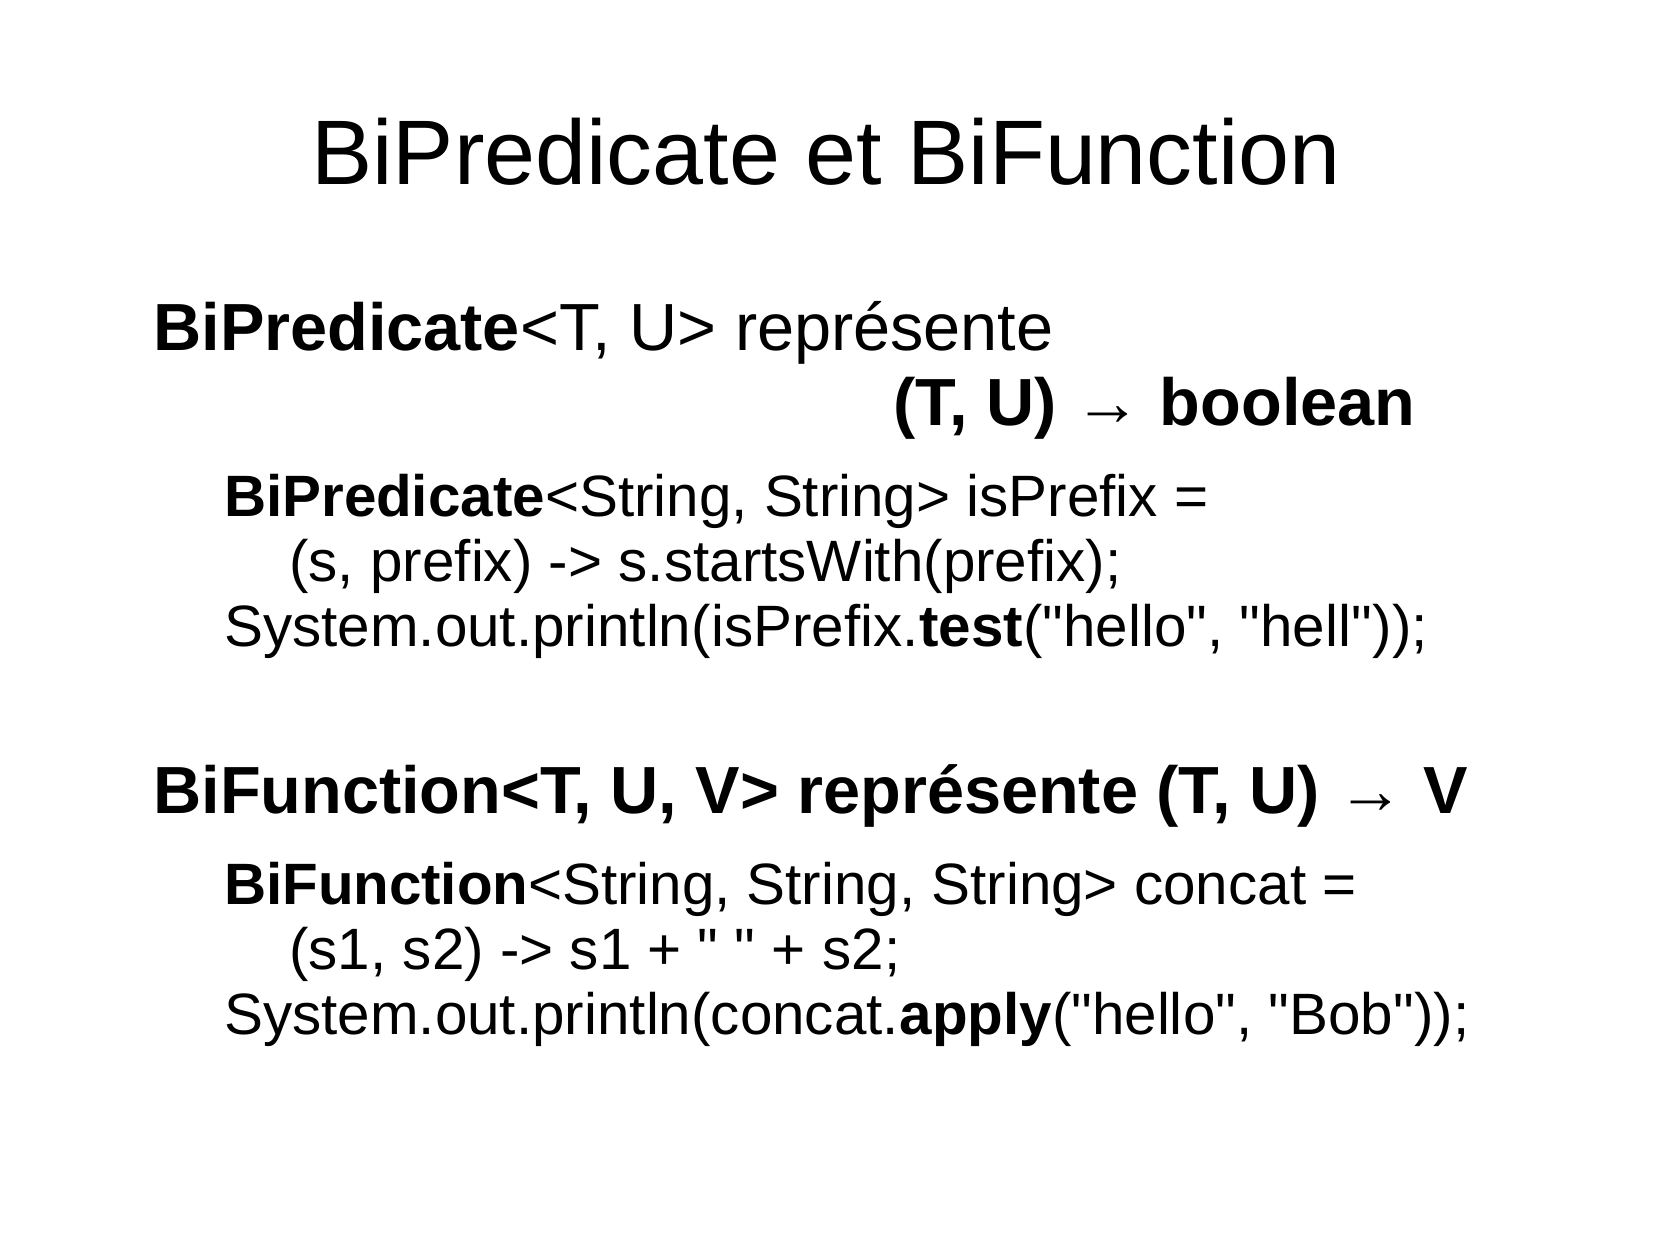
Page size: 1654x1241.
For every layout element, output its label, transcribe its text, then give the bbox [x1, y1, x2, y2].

list BiPredicate<T, U> représente (T, U) → boolean BiPredicate<String, String> isPrefix = (s, prefix) -> s.startsWith(prefix); System.out.println(isPrefix.test("hello", "hell")); BiFunction<T, U, V> représente (T, U) → V BiFunction<String, String, String> concat = (s1, s2) -> s1 + " " + s2; System.out.println(concat.apply("hello", "Bob")); [82, 290, 1571, 1126]
title BiPredicate et BiFunction [82, 49, 1571, 257]
